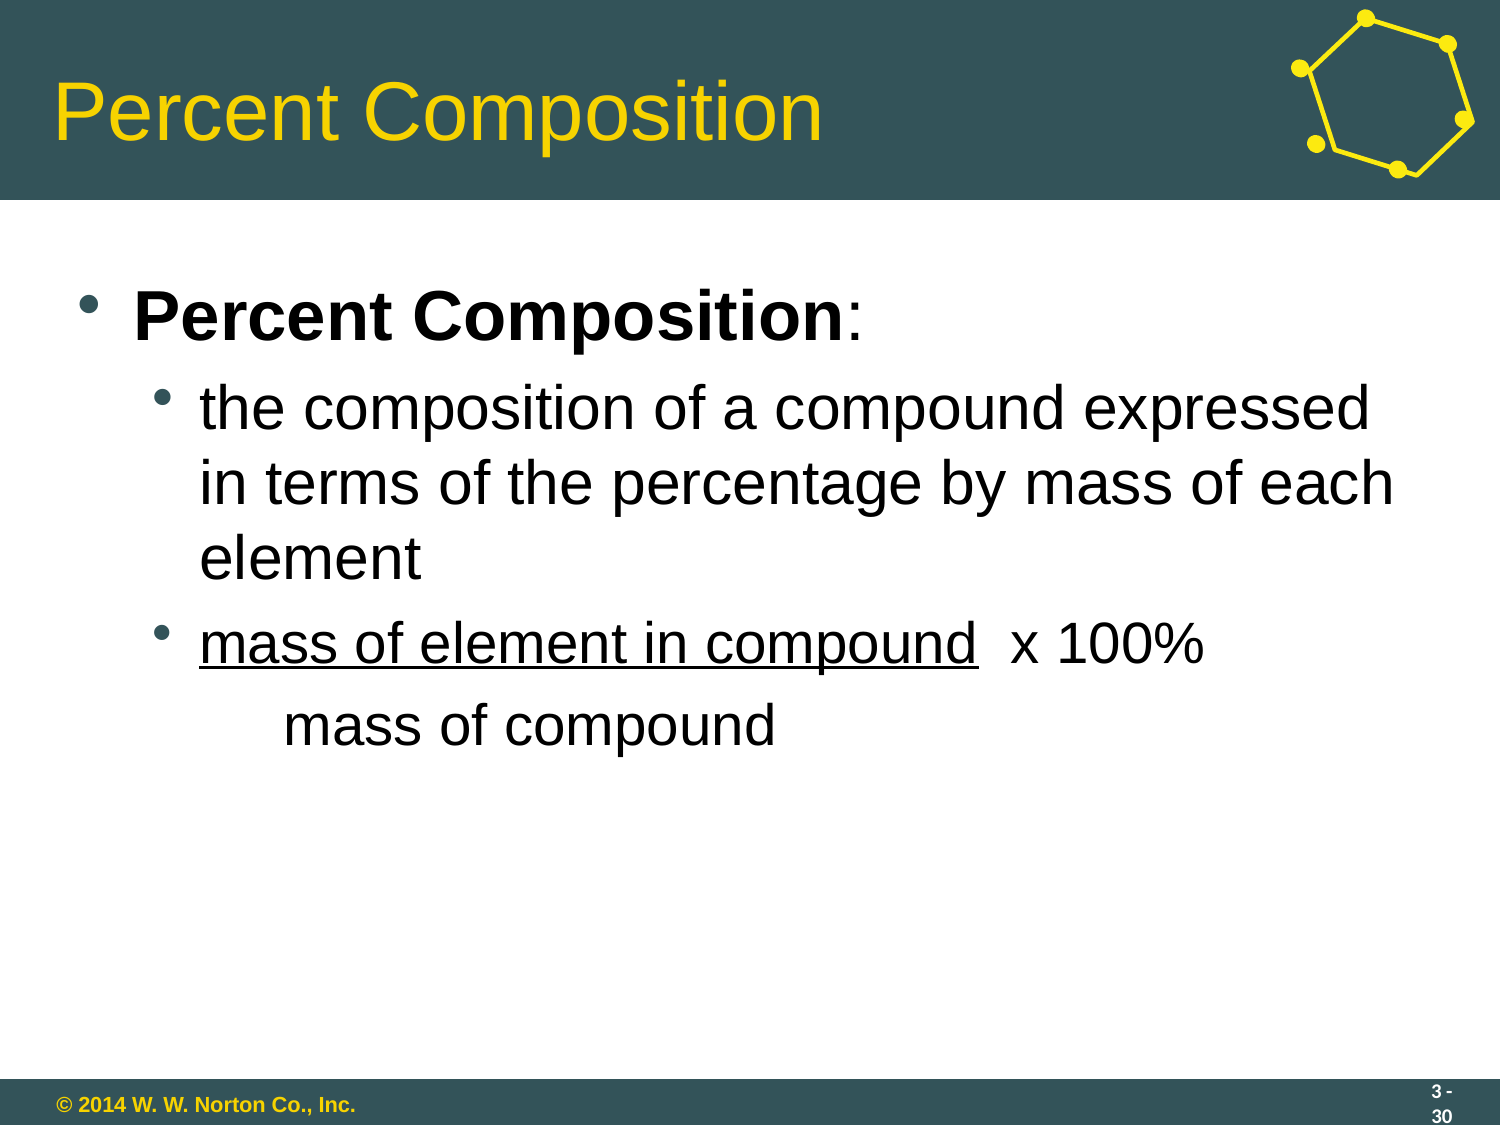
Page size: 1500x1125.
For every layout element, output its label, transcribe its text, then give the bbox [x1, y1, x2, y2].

slide_number 3 - <number> [1411, 1086, 1468, 1119]
list Percent Composition: the composition of a compound expressed in terms of the percentage by mass of each element mass of element in compound x 100% mass of compound [62, 262, 1450, 963]
title Percent Composition [37, 19, 1118, 195]
